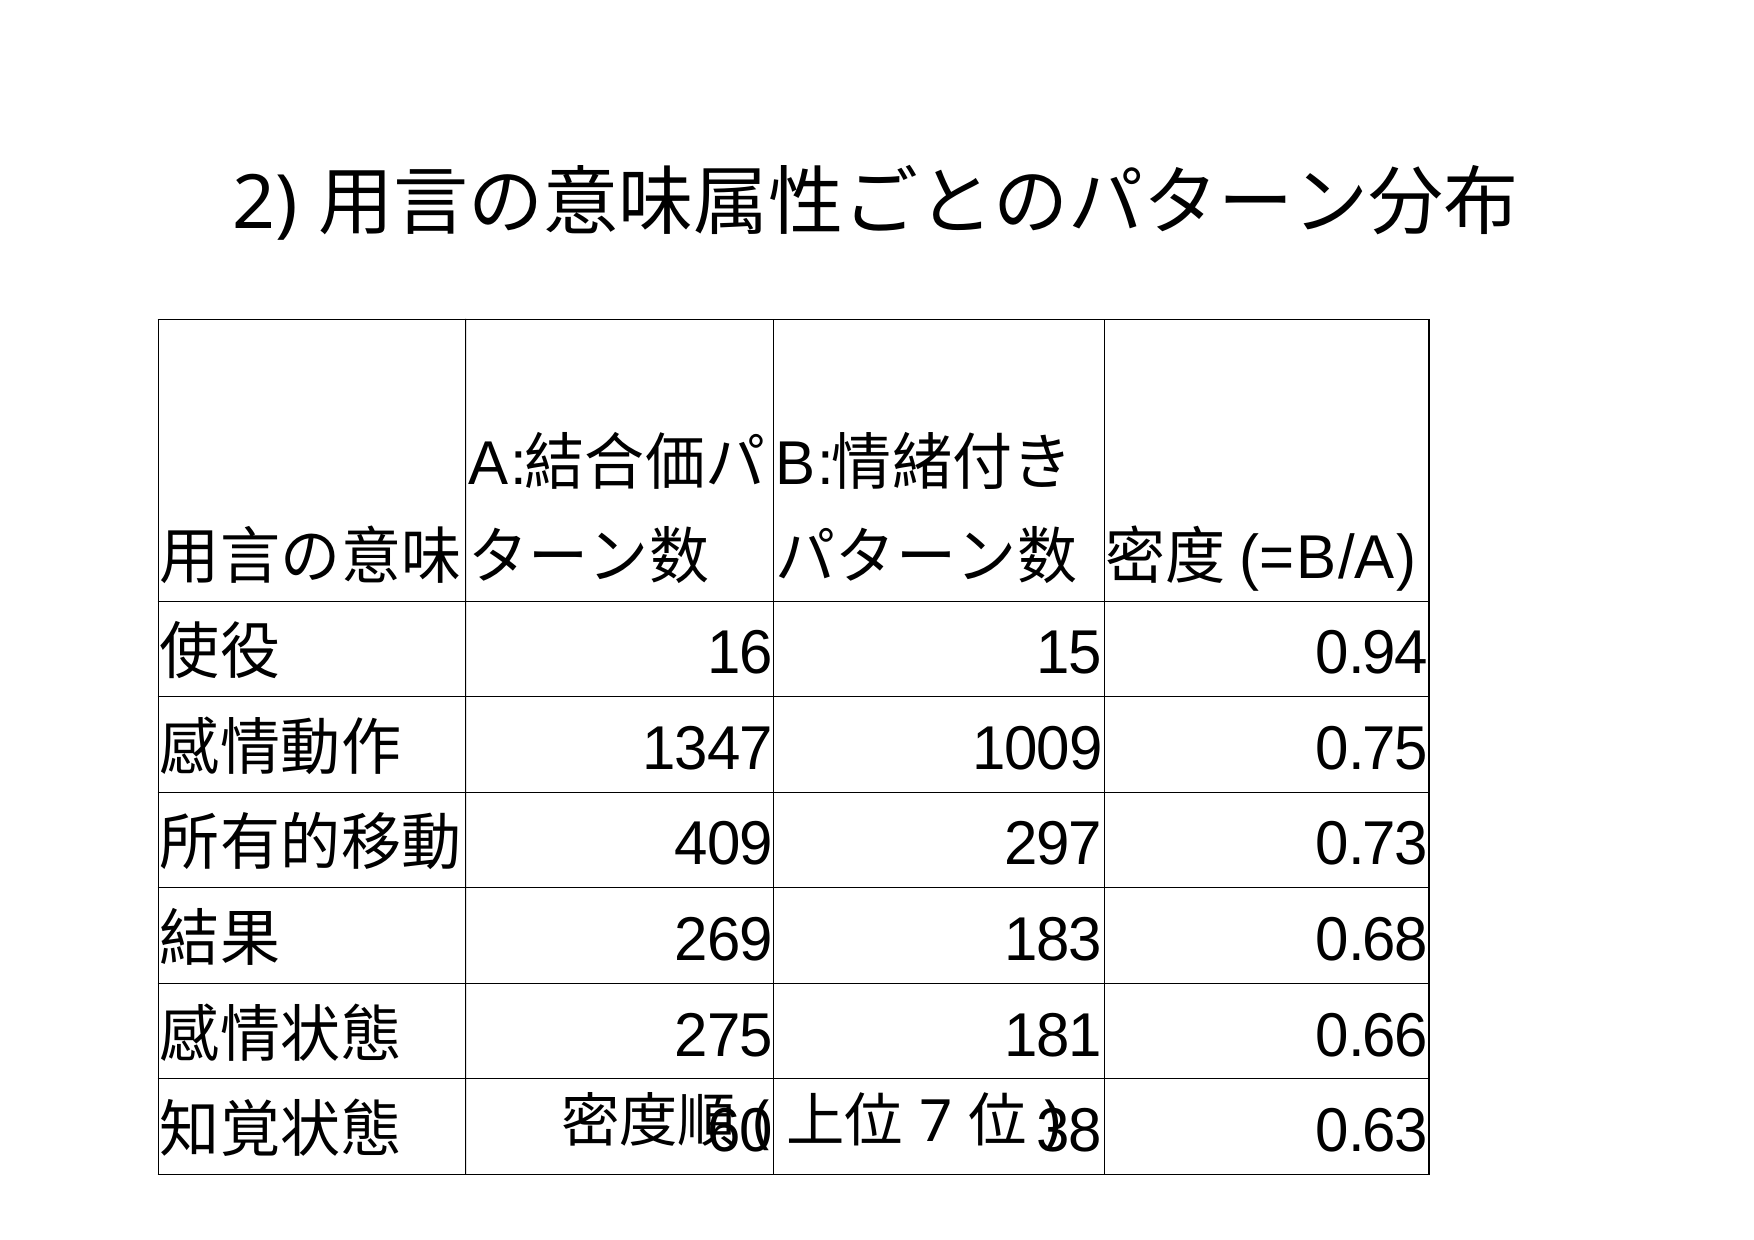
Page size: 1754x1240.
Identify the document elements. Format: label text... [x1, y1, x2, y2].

text_box 密度順(上位7位) [561, 1074, 1069, 1145]
title 2)用言の意味属性ごとのパターン分布 [126, 90, 1625, 303]
chart [156, 317, 1431, 1177]
